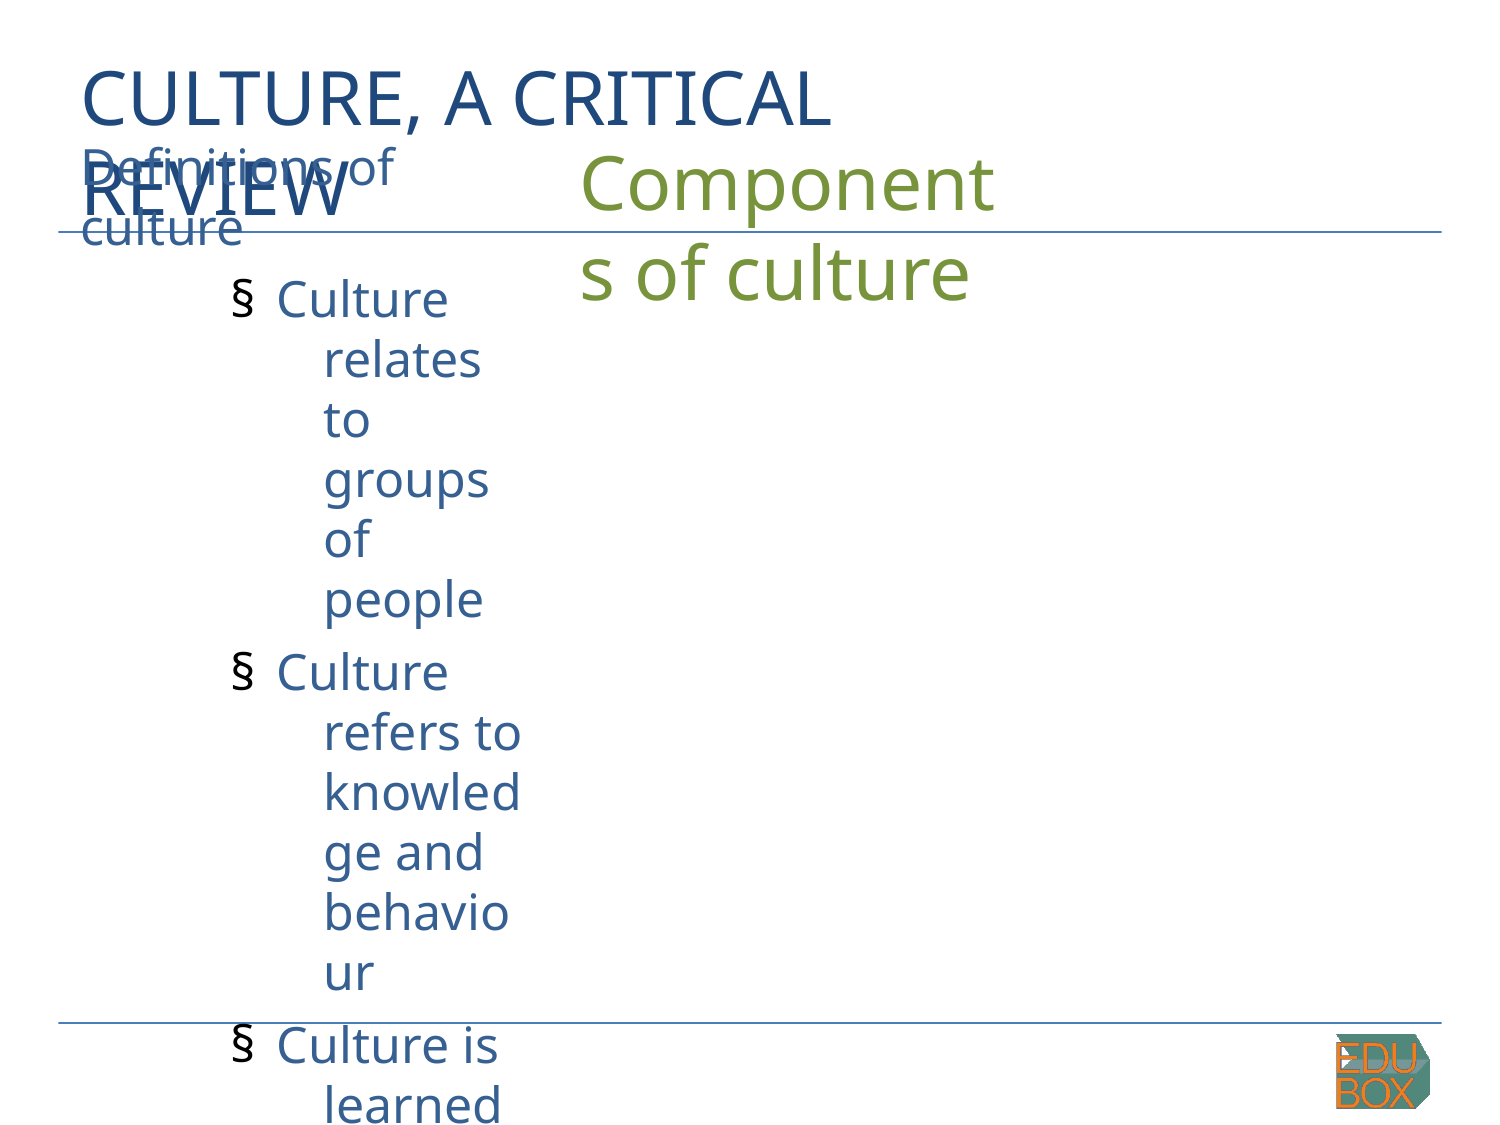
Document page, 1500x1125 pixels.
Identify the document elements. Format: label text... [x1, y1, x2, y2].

picture [1328, 1028, 1437, 1114]
title CULTURE, A CRITICAL REVIEW [64, 42, 1341, 153]
list Definitions of culture Culture relates to groups of people Culture refers to knowledge and behaviour Culture is learned and thus passed on Culture is shared [53, 245, 1404, 995]
list Components of culture [64, 127, 1040, 247]
